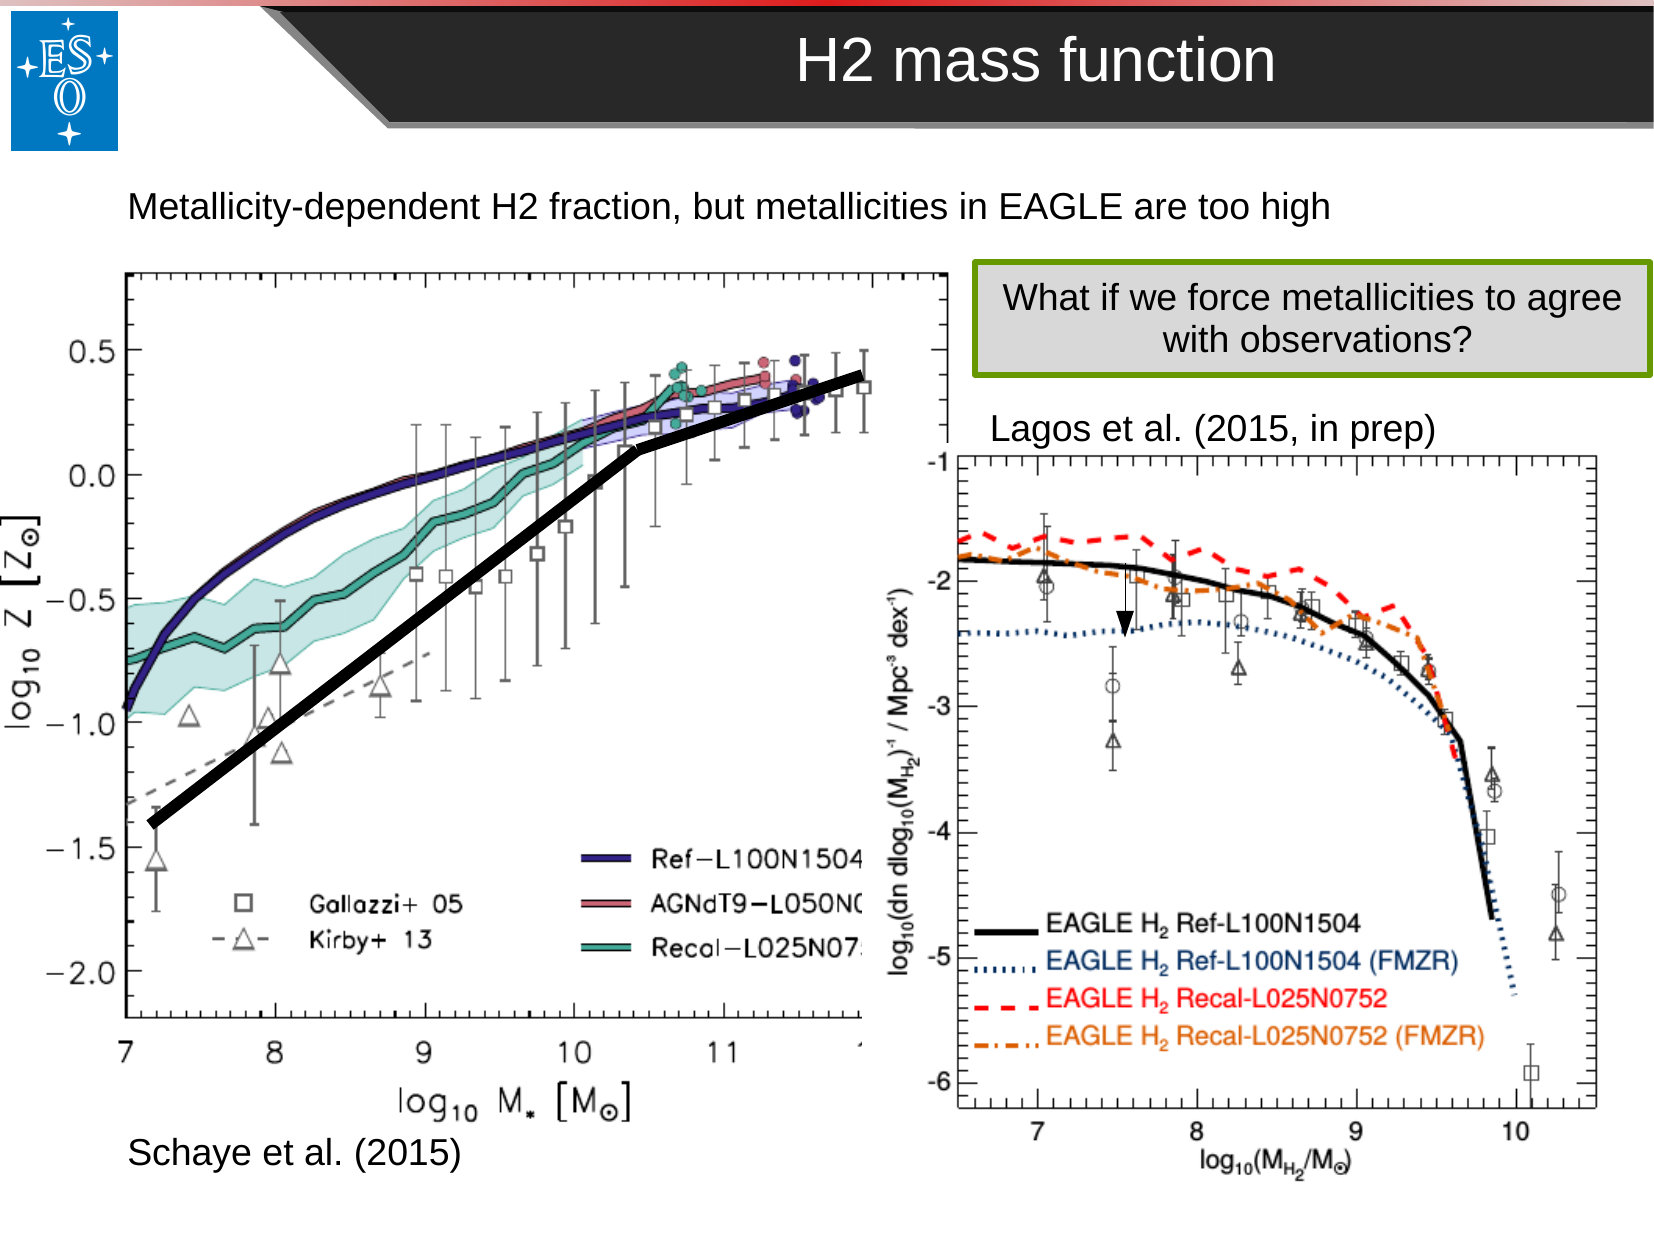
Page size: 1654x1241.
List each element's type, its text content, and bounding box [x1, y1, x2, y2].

text_box Schaye et al. (2015) [112, 1125, 862, 1185]
title H2 mass function [418, 17, 1654, 103]
text_box Lagos et al. (2015, in prep) [975, 400, 1654, 461]
picture [11, 11, 118, 151]
text_box What if we force metallicities to agree with observations? [975, 262, 1651, 375]
text_box Metallicity-dependent H2 fraction, but metallicities in EAGLE are too high [112, 179, 1463, 239]
picture [0, 260, 1613, 1201]
